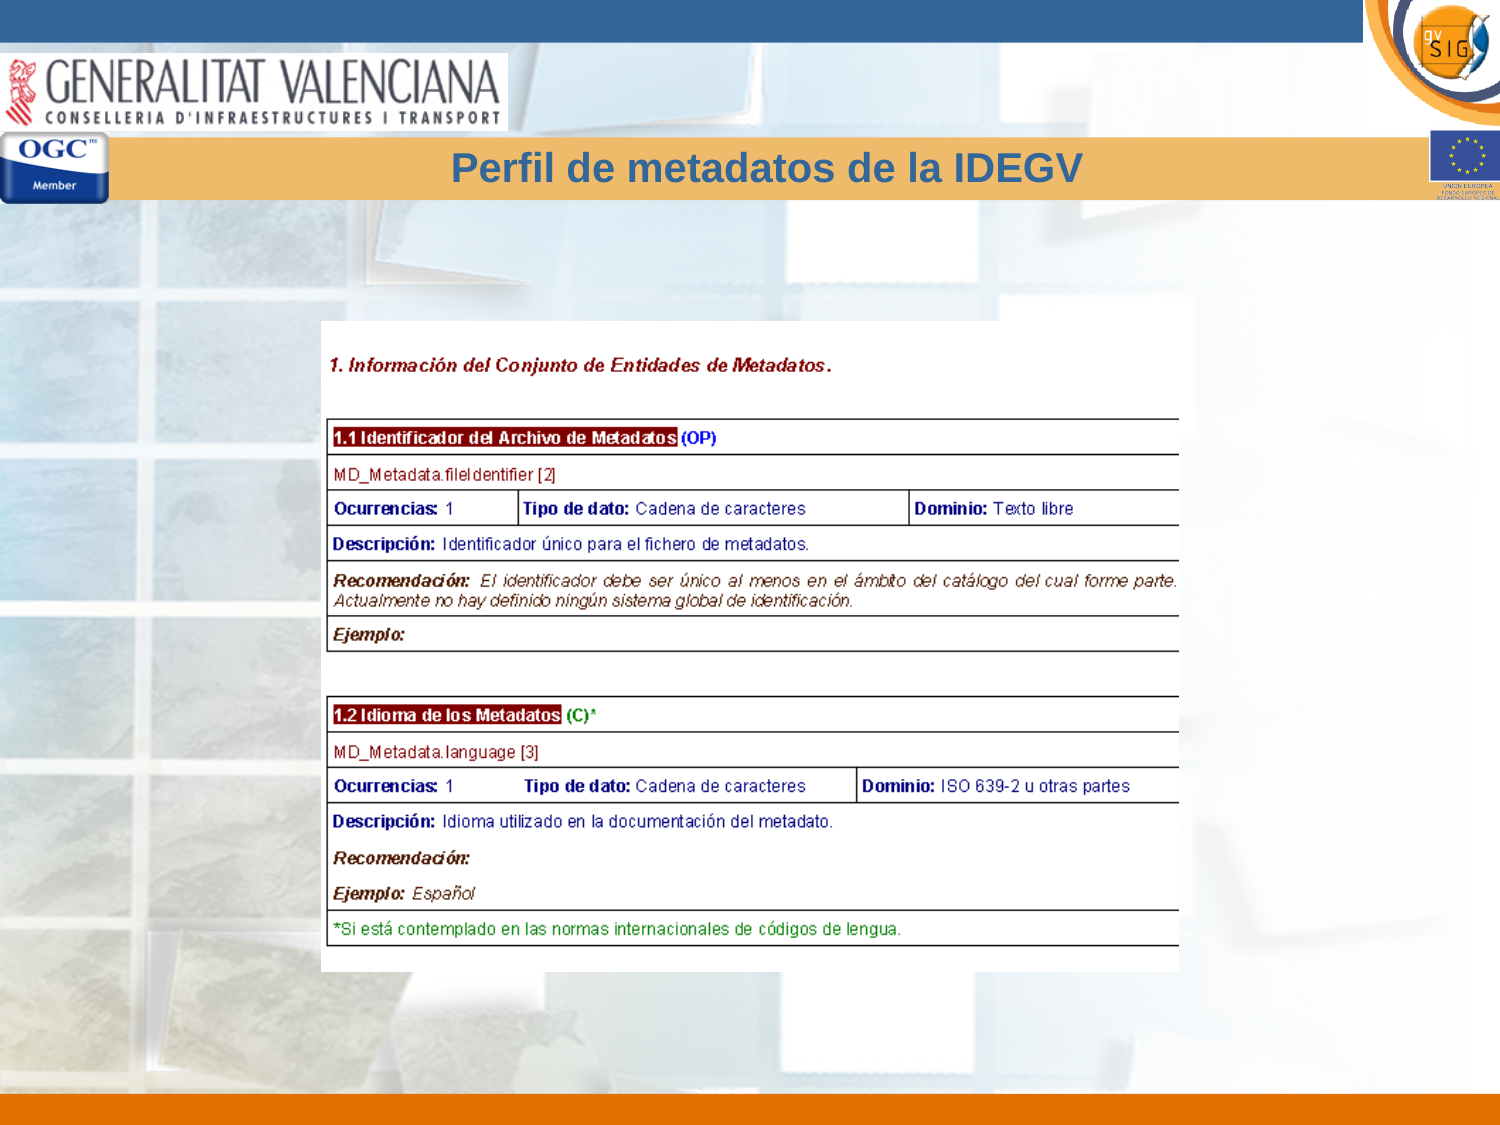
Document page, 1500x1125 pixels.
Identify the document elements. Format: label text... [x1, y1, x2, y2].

picture [0, 132, 109, 204]
picture [321, 321, 1179, 972]
text_box Perfil de metadatos de la IDEGV [145, 146, 1389, 202]
picture [0, 53, 508, 131]
picture [1429, 129, 1500, 200]
picture [1363, 0, 1500, 127]
